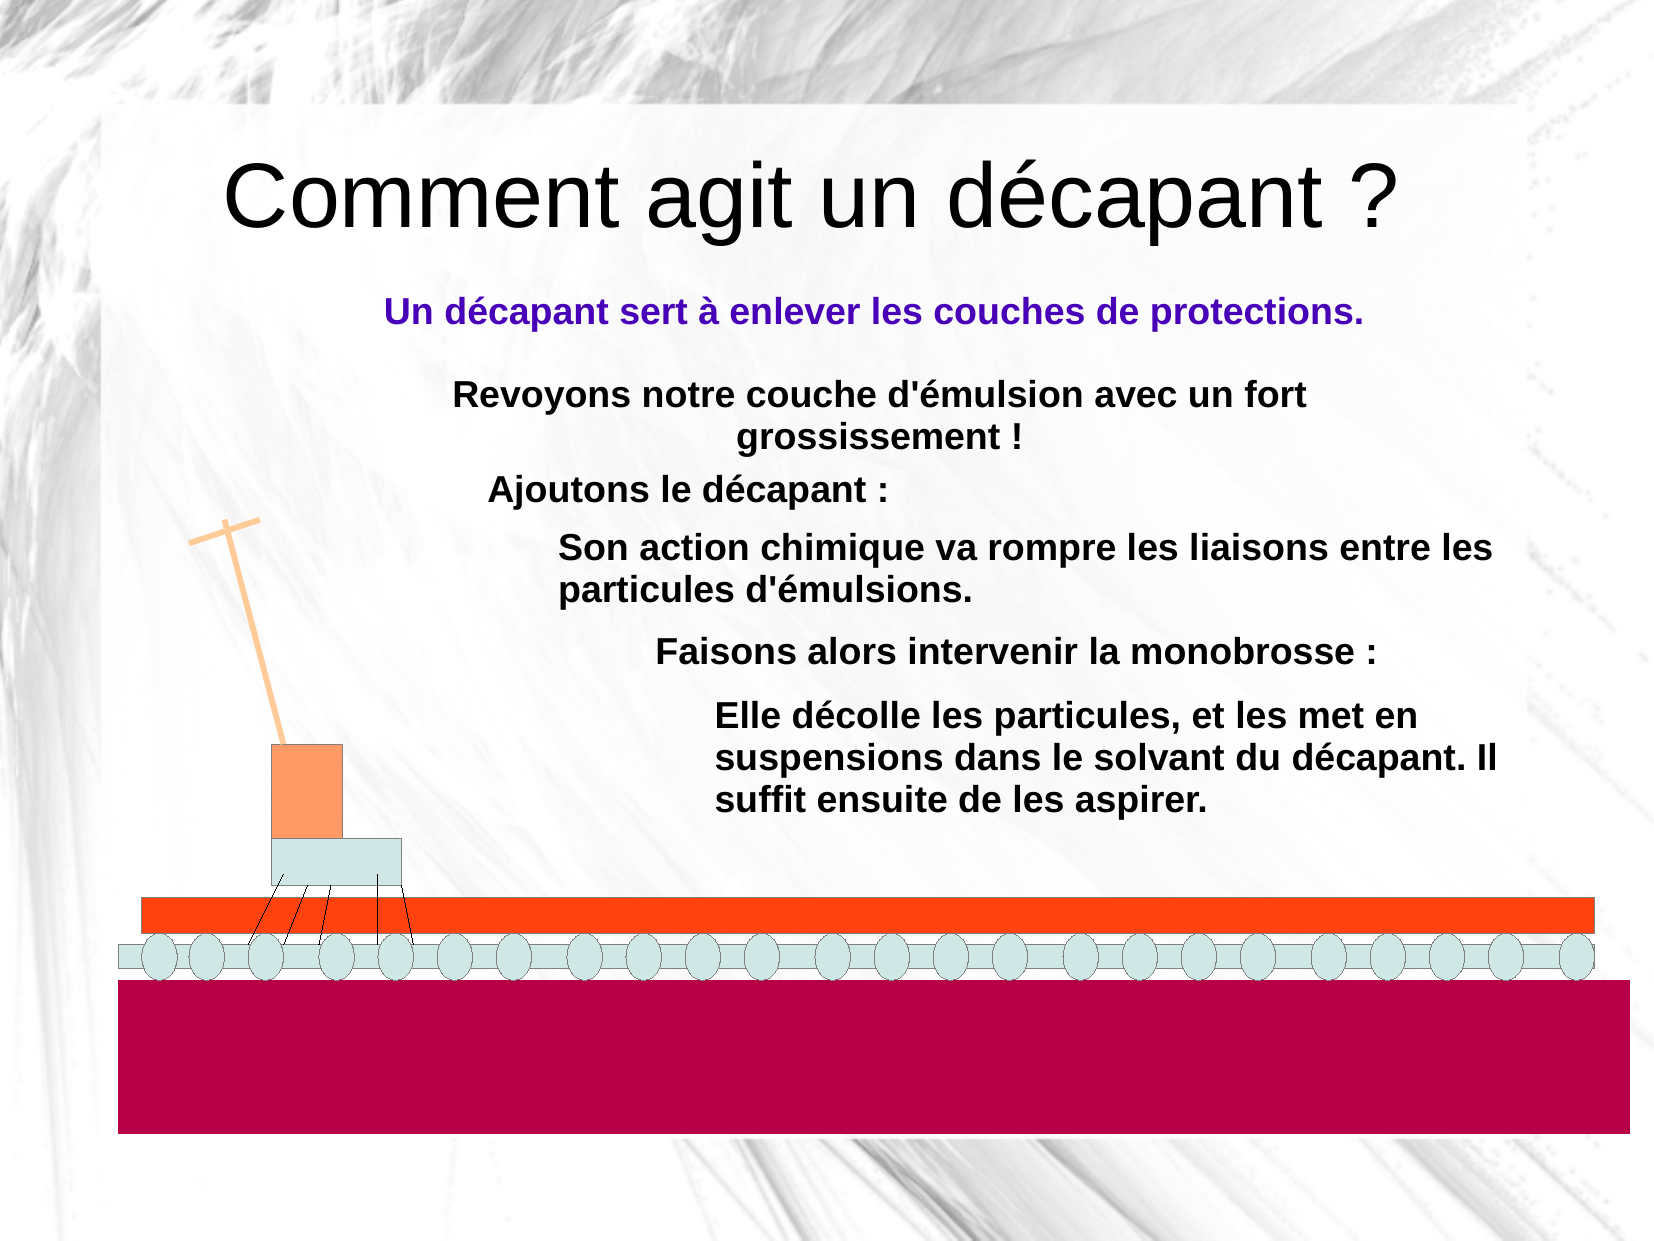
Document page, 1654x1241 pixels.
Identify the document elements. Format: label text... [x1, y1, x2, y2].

text_box [271, 744, 402, 886]
text_box [118, 897, 1630, 1134]
text_box Son action chimique va rompre les liaisons entre les particules d'émulsions. [543, 518, 1512, 620]
title Comment agit un décapant ? [118, 112, 1506, 281]
picture [0, 0, 1654, 1241]
text_box Elle décolle les particules, et les met en suspensions dans le solvant du décapant. Il suffit ensuite de les aspirer. [696, 683, 1524, 835]
text_box Faisons alors intervenir la monobrosse : [637, 619, 1418, 684]
text_box Ajoutons le décapant : [472, 460, 1477, 519]
text_box Un décapant sert à enlever les couches de protections. [366, 280, 1441, 345]
text_box Revoyons notre couche d'émulsion avec un fort grossissement ! [366, 366, 1394, 468]
